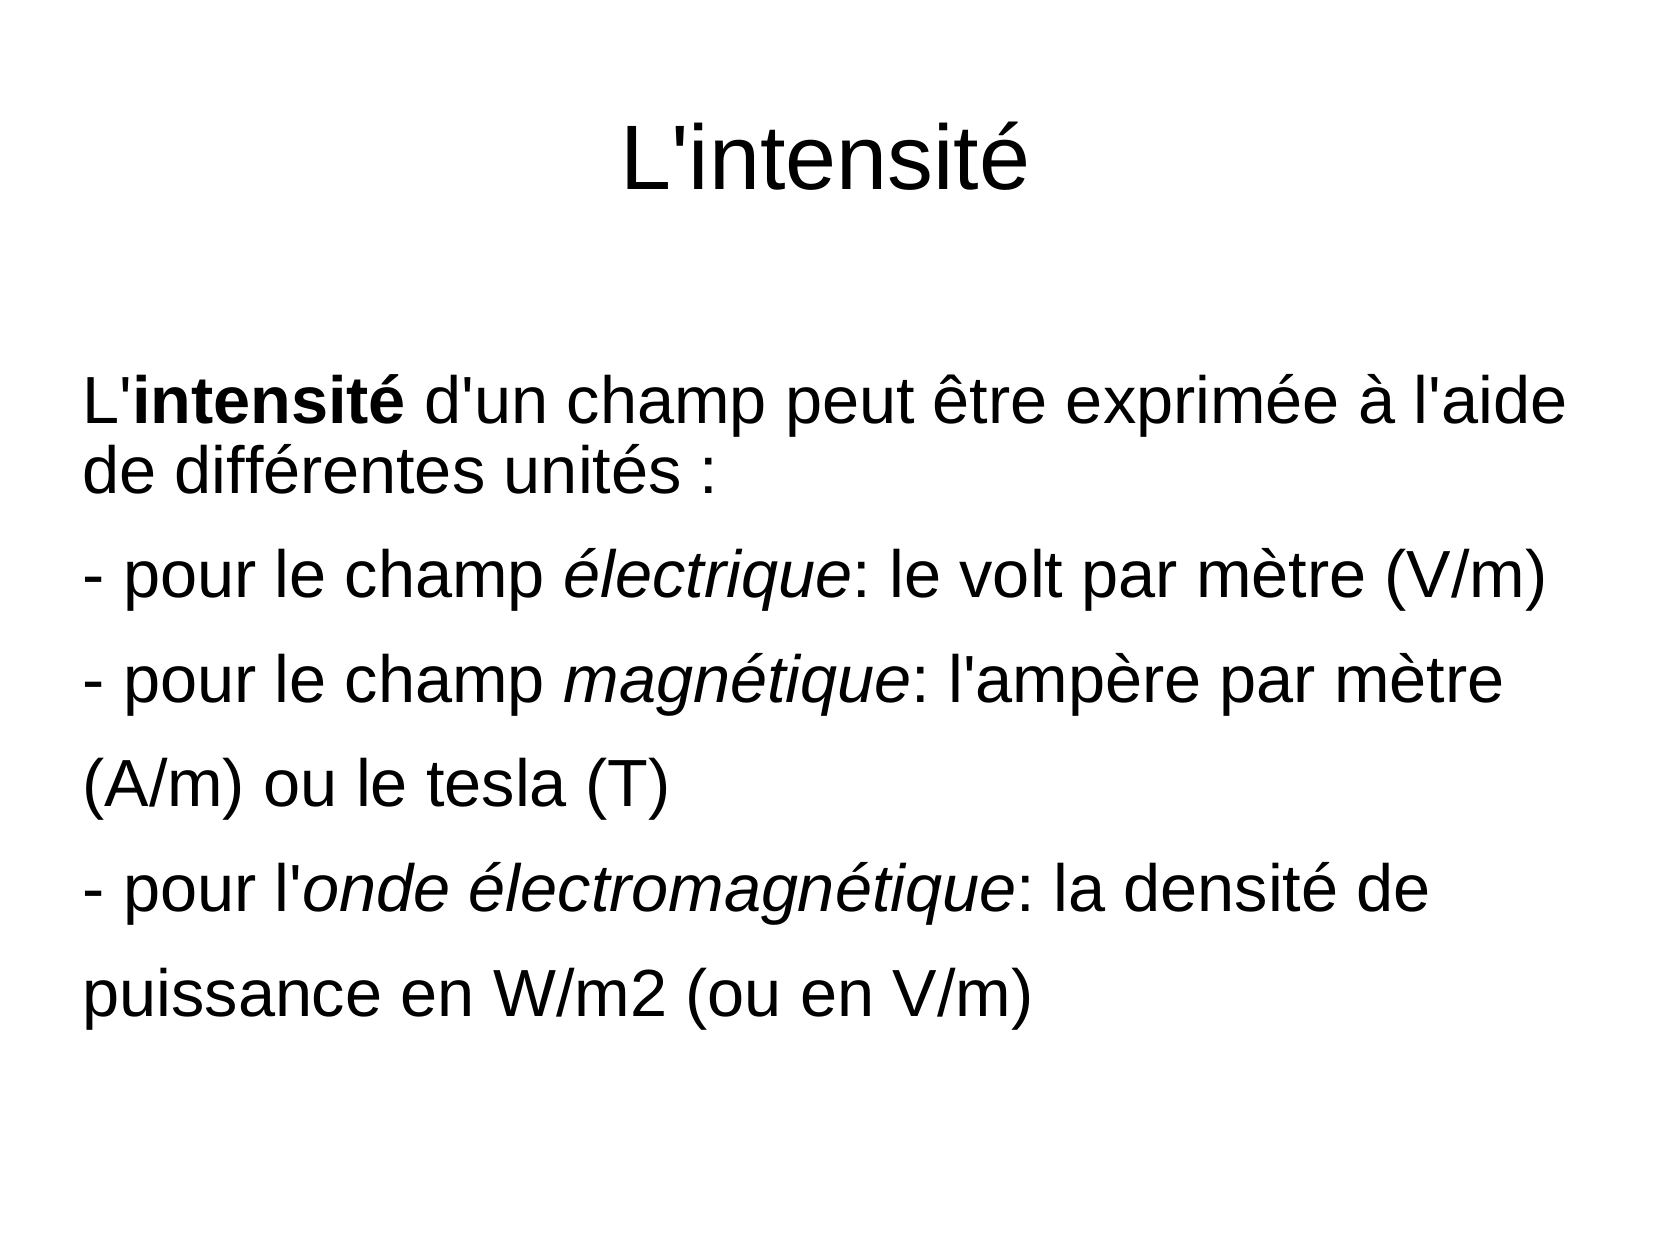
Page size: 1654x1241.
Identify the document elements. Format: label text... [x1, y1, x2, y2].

title L'intensité [82, 78, 1569, 271]
subtitle L'intensité d'un champ peut être exprimée à l'aide de différentes unités : - pour le champ électrique: le volt par mètre (V/m) - pour le champ magnétique: l'ampère par mètre (A/m) ou le tesla (T) - pour l'onde électromagnétique: la densité de puissance en W/m2 (ou en V/m) [82, 297, 1569, 1102]
